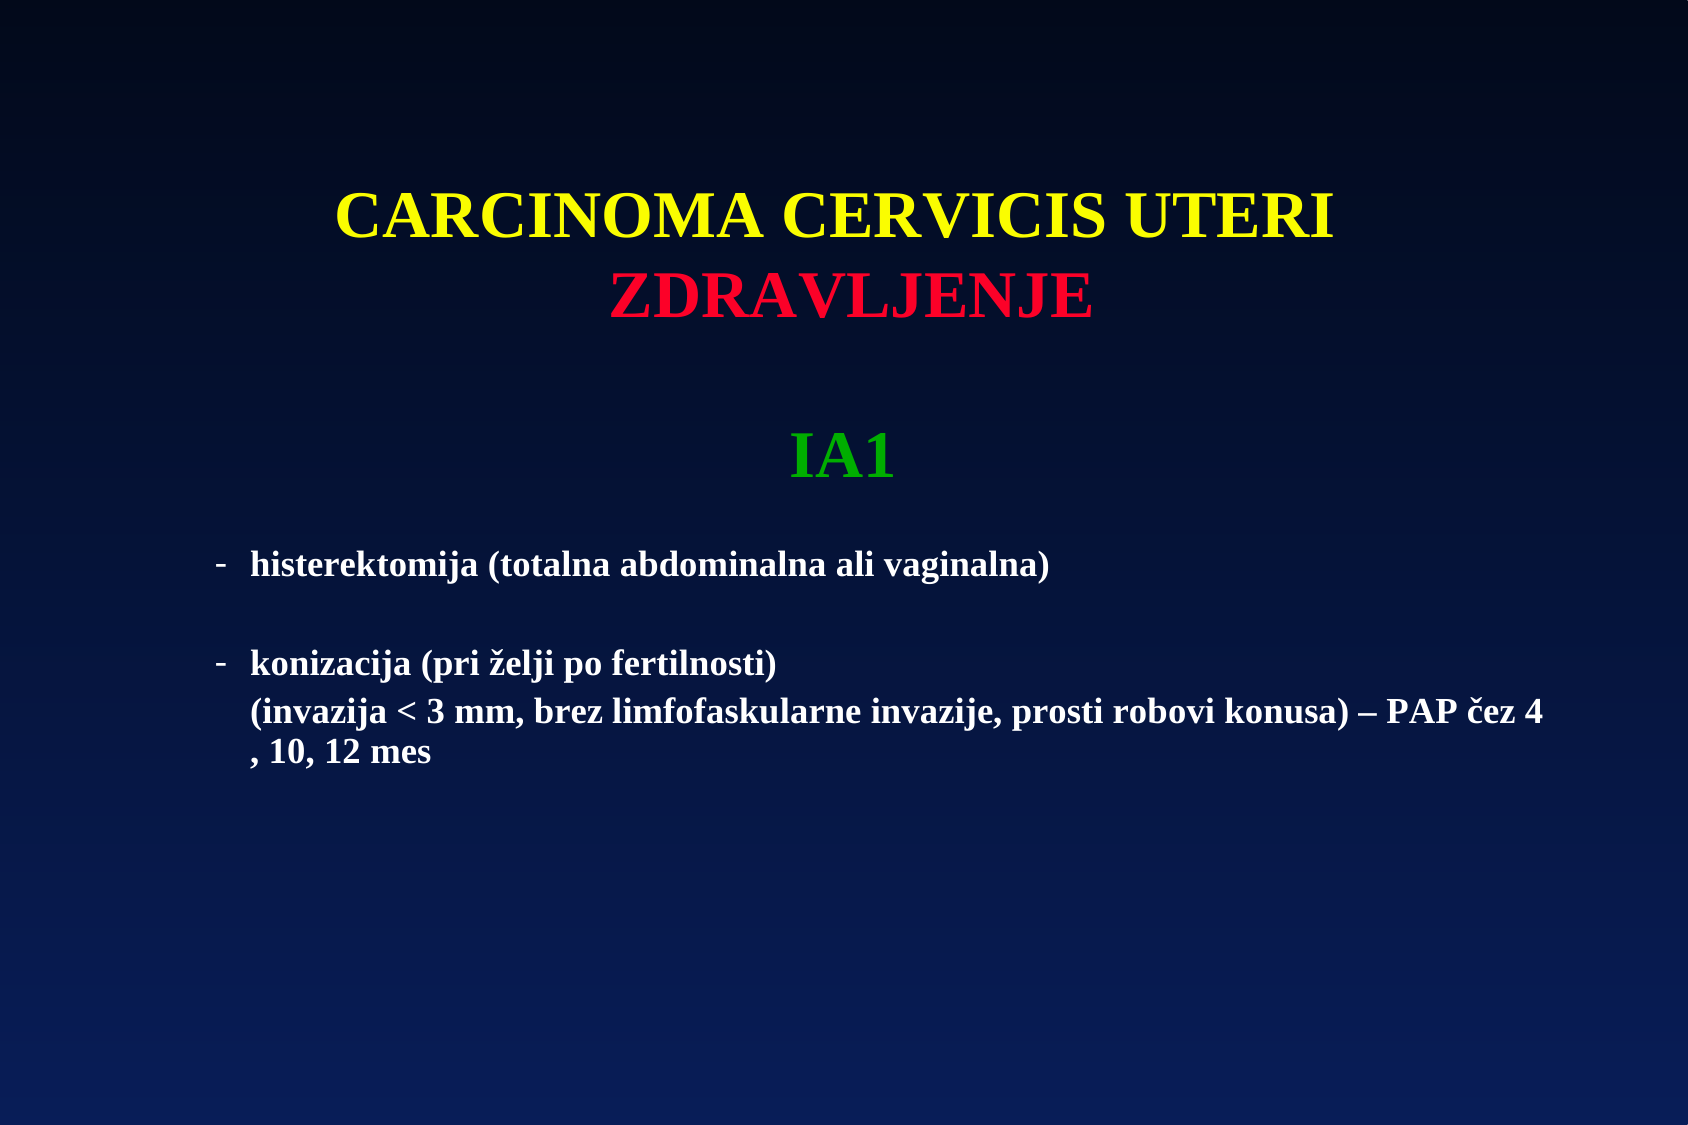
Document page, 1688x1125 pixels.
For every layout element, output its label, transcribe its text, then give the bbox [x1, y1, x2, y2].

title CARCINOMA CERVICIS UTERI ZDRAVLJENJE IA1 [0, 124, 1688, 538]
list histerektomija (totalna abdominalna ali vaginalna) konizacija (pri želji po fertilnosti) (invazija < 3 mm, brez limfofaskularne invazije, prosti robovi konusa) – PAP čez 4 , 10, 12 mes [199, 537, 1563, 976]
